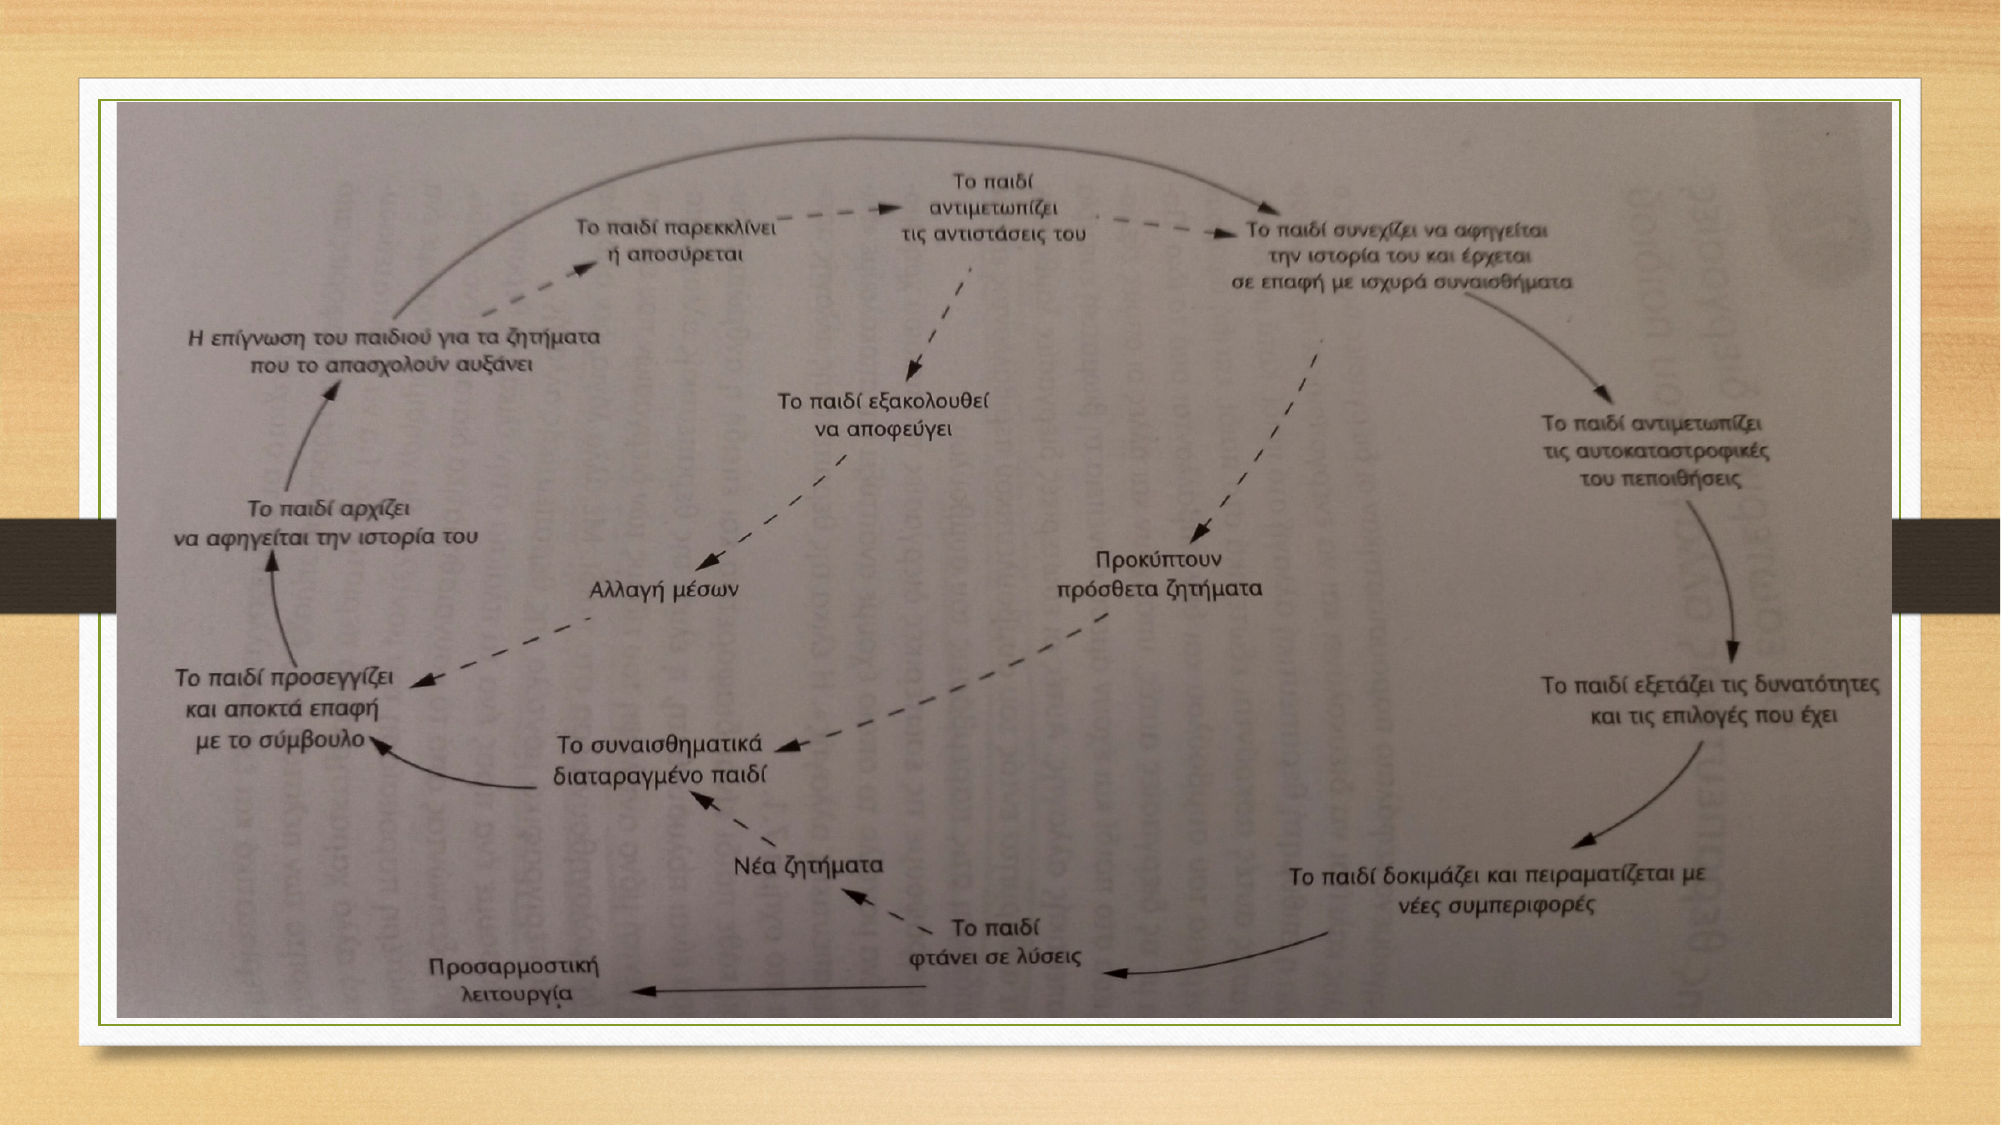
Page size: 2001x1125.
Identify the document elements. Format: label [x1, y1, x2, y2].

picture [116, 101, 1892, 1018]
